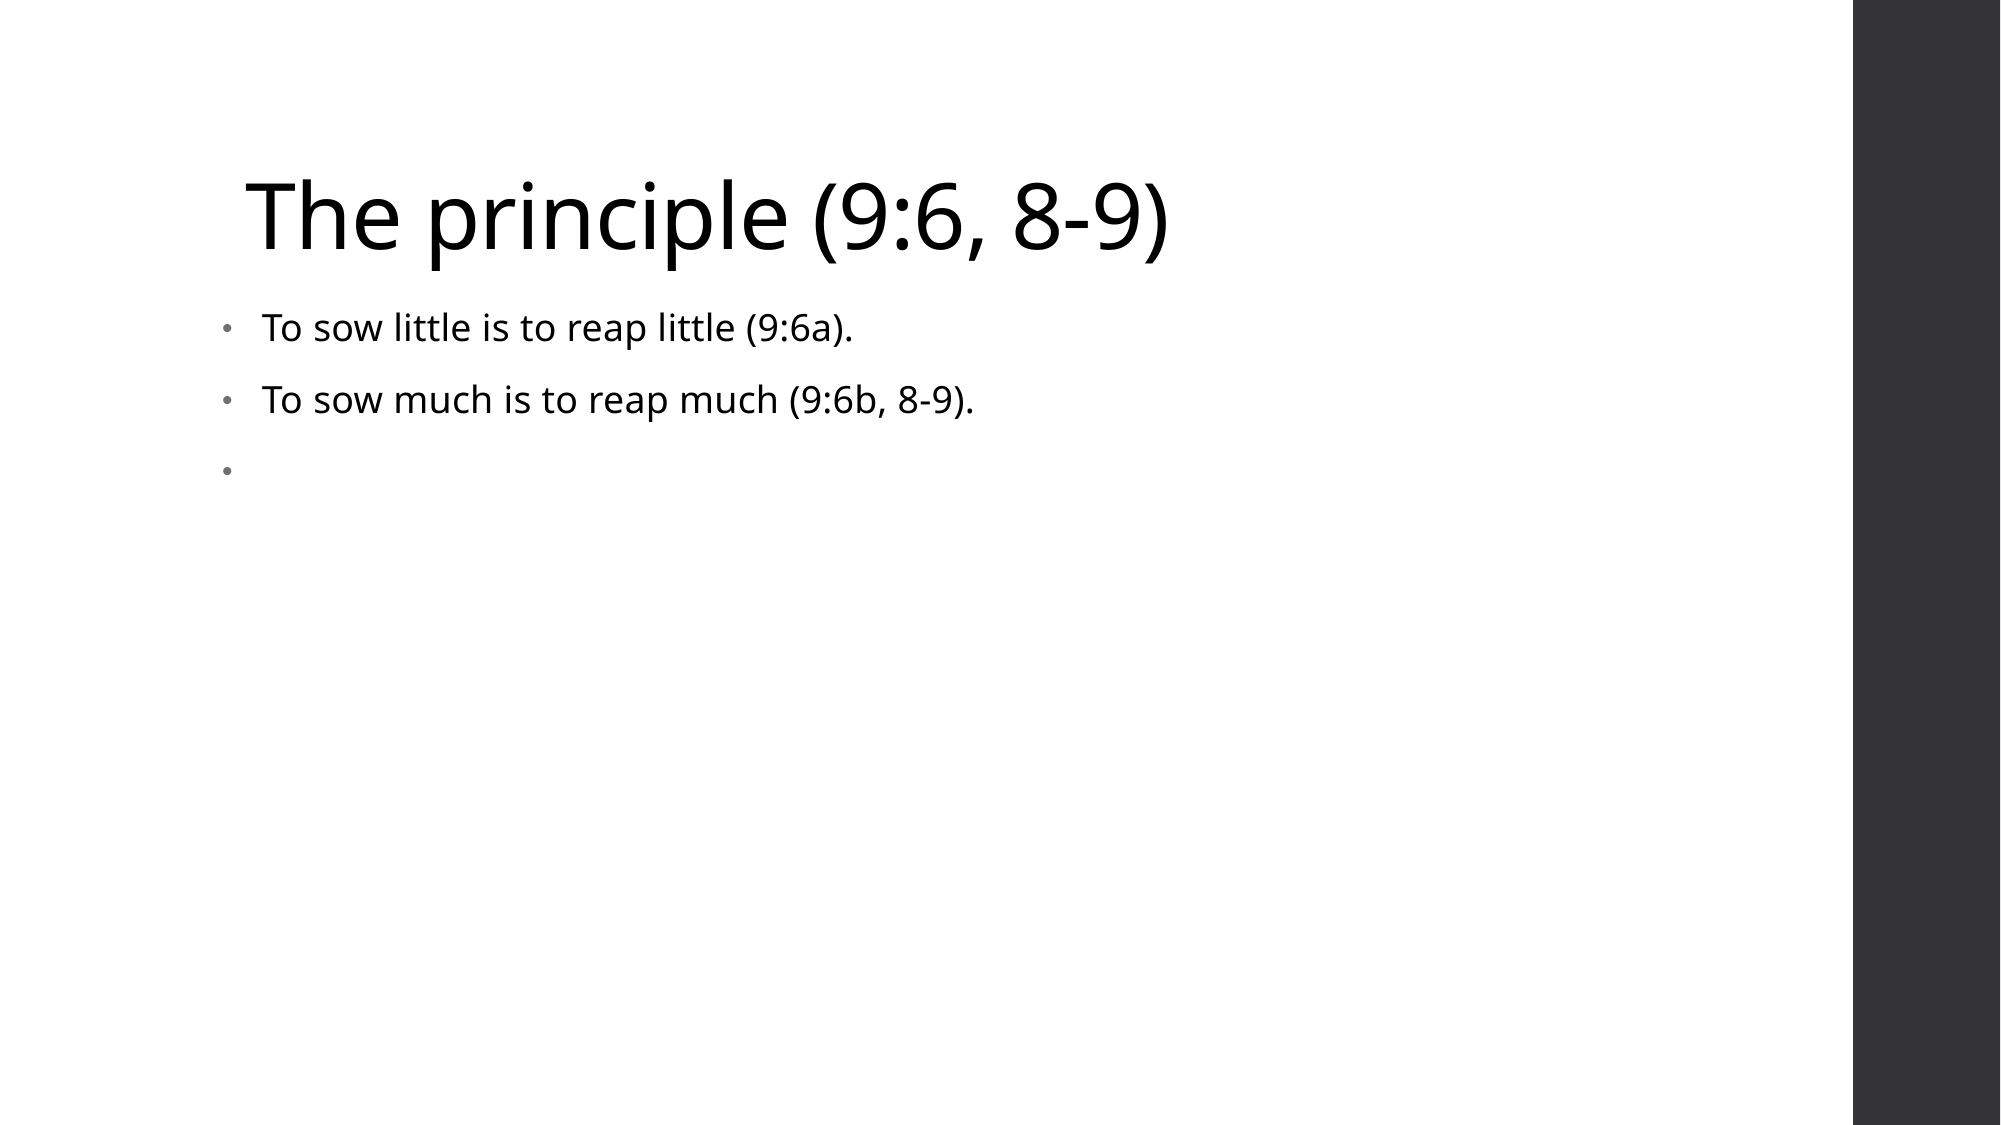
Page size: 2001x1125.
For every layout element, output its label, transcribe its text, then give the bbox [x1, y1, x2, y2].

title The principle (9:6, 8-9) [206, 60, 1797, 278]
list To sow little is to reap little (9:6a). To sow much is to reap much (9:6b, 8-9). [206, 299, 1617, 1014]
